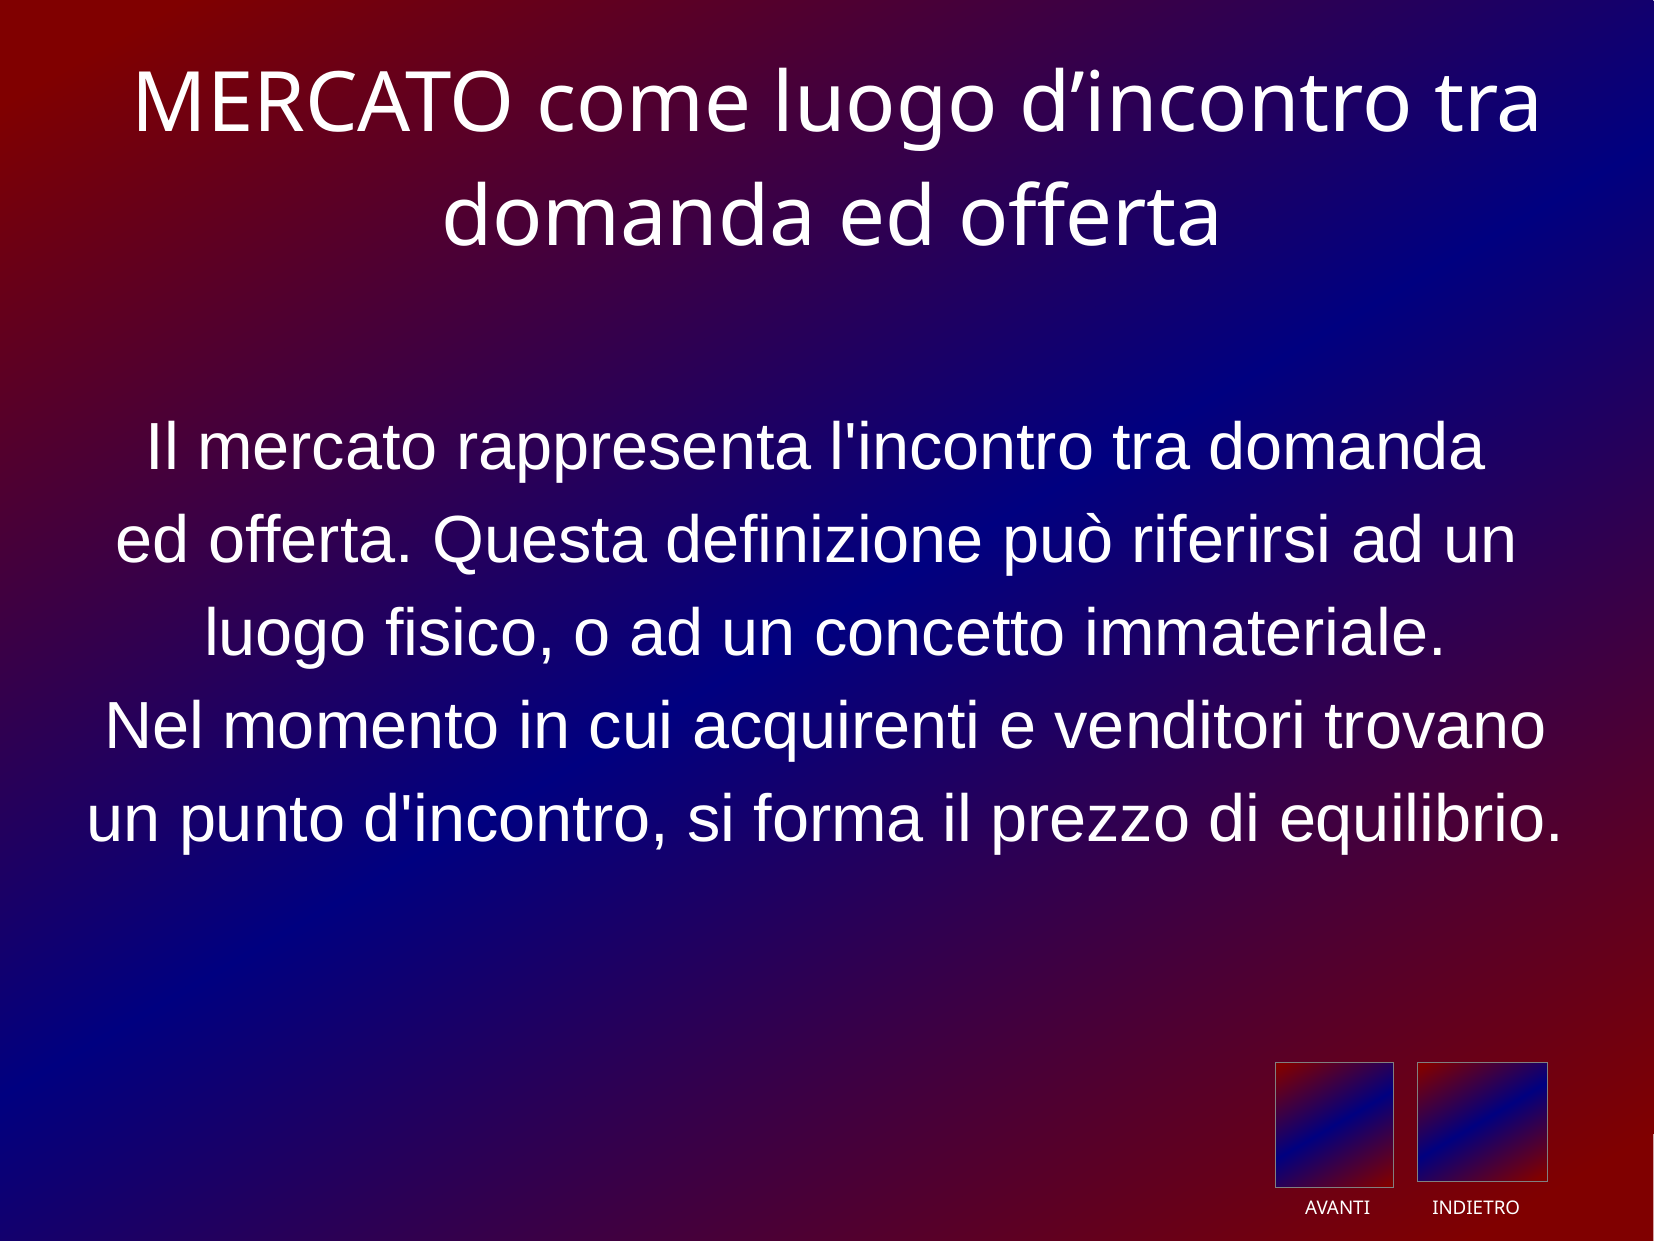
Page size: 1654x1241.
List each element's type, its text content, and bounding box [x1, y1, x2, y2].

text_box INDIETRO [1417, 1187, 1536, 1241]
text_box [1417, 1062, 1548, 1182]
text_box MERCATO come luogo d’incontro tra domanda ed offerta [35, 35, 1630, 343]
text_box Il mercato rappresenta l'incontro tra domanda ed offerta. Questa definizione può riferirsi ad un luogo fisico, o ad un concetto immateriale. Nel momento in cui acquirenti e venditori trovano un punto d'incontro, si forma il prezzo di equilibrio. [70, 401, 1582, 863]
text_box AVANTI [1287, 1187, 1388, 1227]
text_box [1275, 1062, 1394, 1188]
